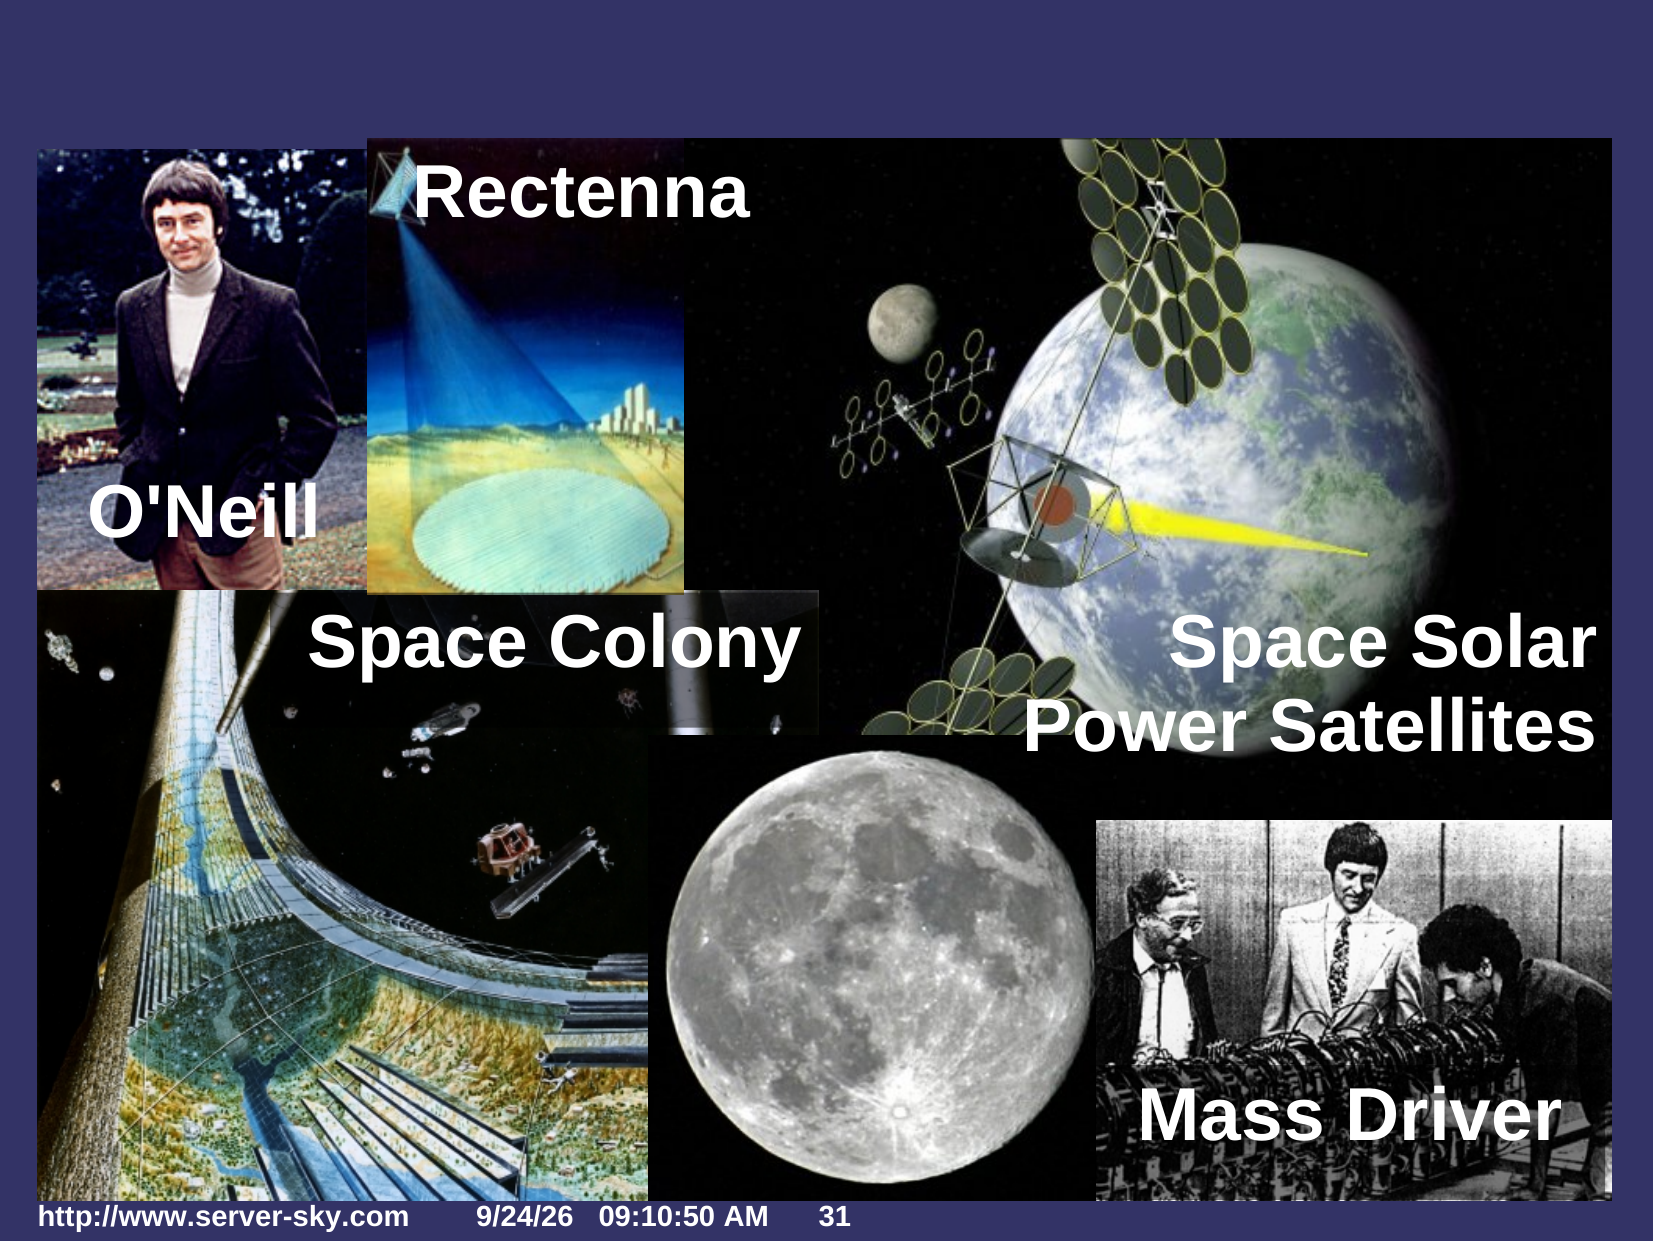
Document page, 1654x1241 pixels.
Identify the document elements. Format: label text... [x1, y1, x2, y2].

text_box Mass Driver [1095, 1065, 1606, 1201]
text_box Space Solar Power Satellites [967, 592, 1613, 863]
text_box Space Colony [270, 592, 818, 728]
text_box O'Neill [43, 461, 366, 590]
picture [37, 138, 1612, 1201]
text_box Rectenna [367, 142, 766, 271]
